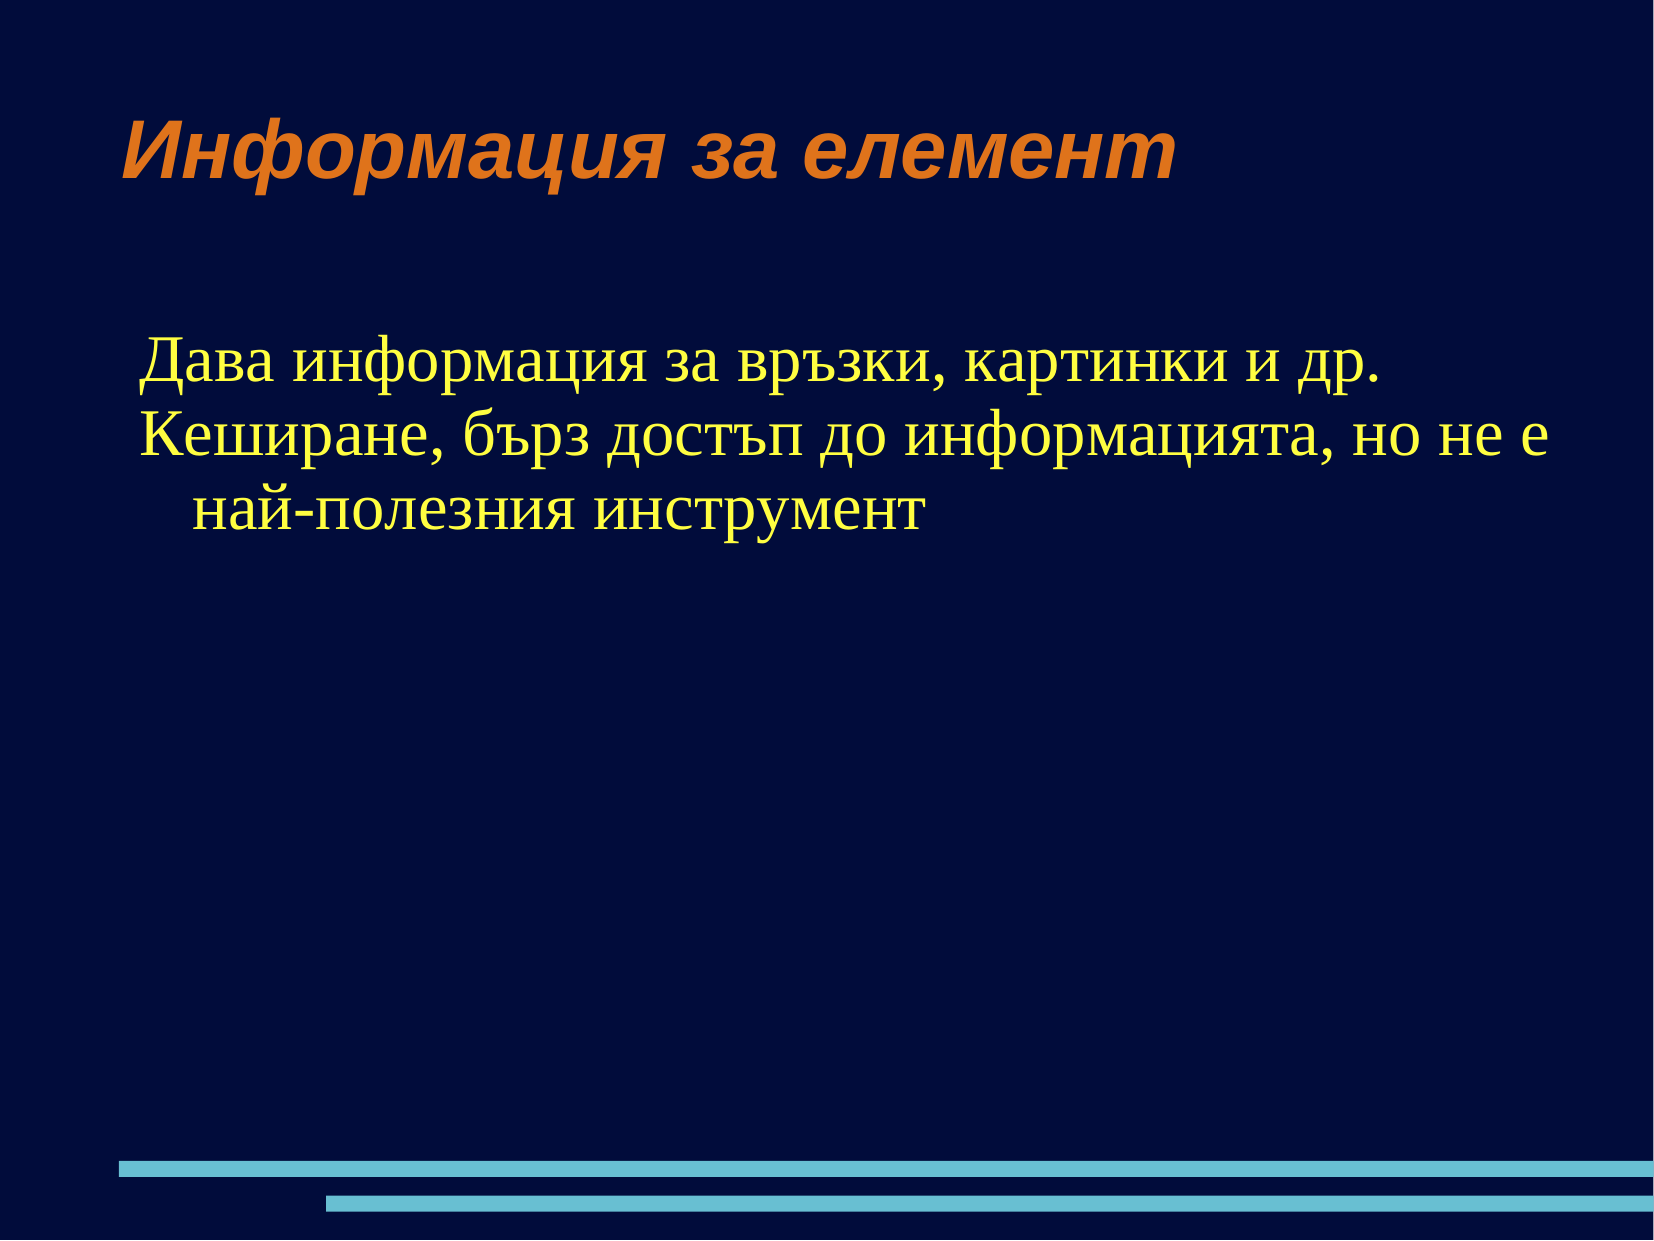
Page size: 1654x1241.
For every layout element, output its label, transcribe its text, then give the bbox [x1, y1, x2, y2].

title Информация за елемент [121, 46, 1534, 254]
list Дава информация за връзки, картинки и др. Кеширане, бърз достъп до информацията, но не е най-полезния инструмент [121, 322, 1561, 1133]
